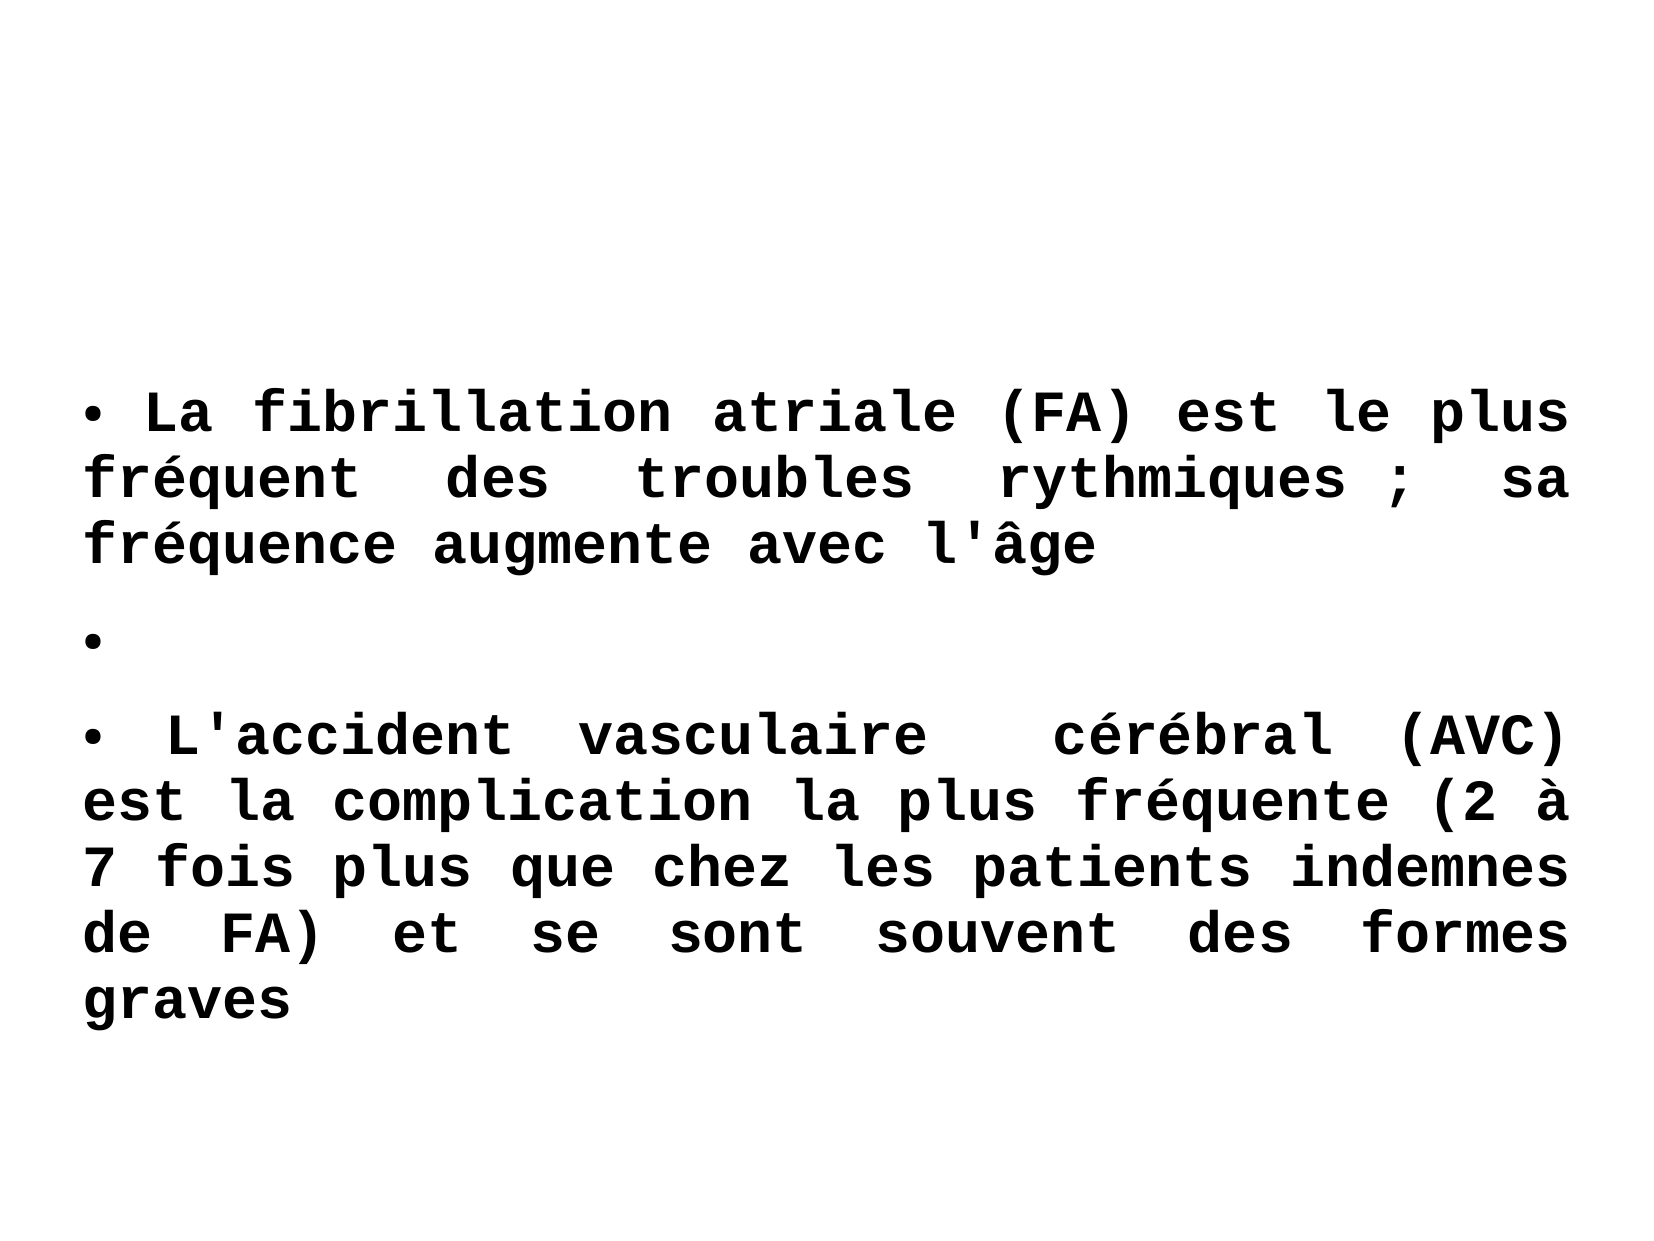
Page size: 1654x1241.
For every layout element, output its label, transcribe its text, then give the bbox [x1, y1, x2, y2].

list La fibrillation atriale (FA) est le plus fréquent des troubles rythmiques ; sa fréquence augmente avec l'âge L'accident vasculaire cérébral (AVC) est la complication la plus fréquente (2 à 7 fois plus que chez les patients indemnes de FA) et se sont souvent des formes graves [82, 382, 1571, 1102]
